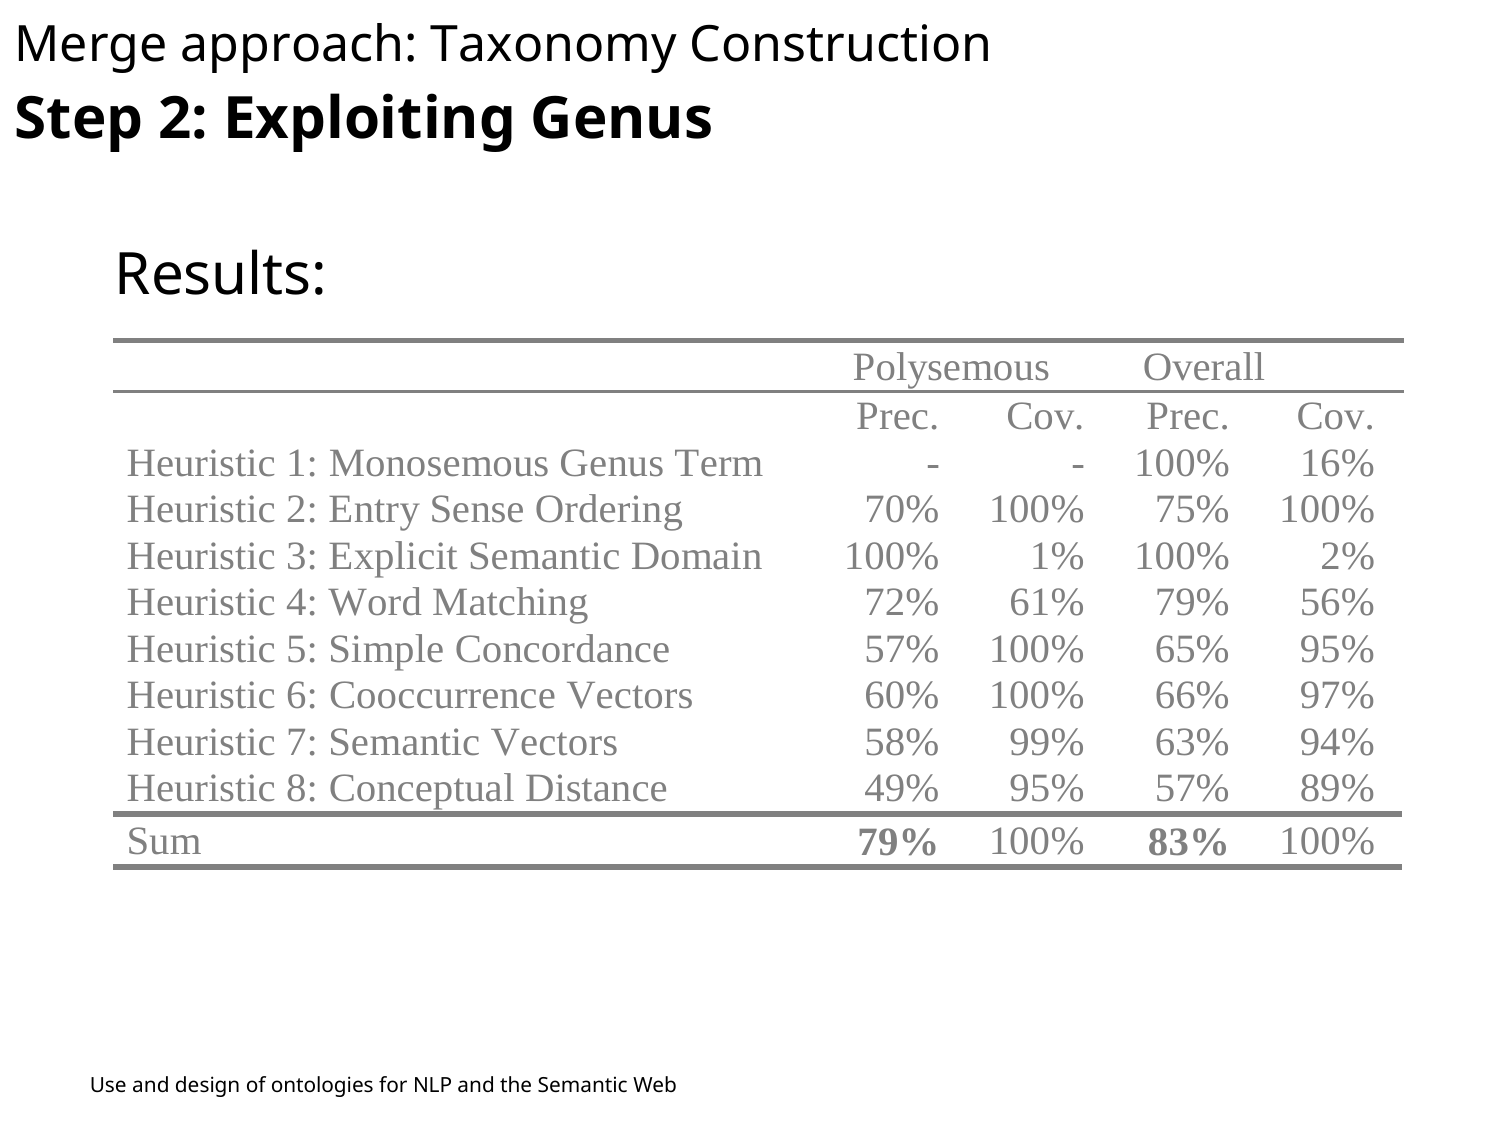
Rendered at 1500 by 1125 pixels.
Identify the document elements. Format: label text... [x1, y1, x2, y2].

chart [112, 337, 1406, 917]
text_box Results: [99, 224, 343, 320]
text_box Merge approach: Taxonomy Construction Step 2: Exploiting Genus [0, 0, 1400, 150]
